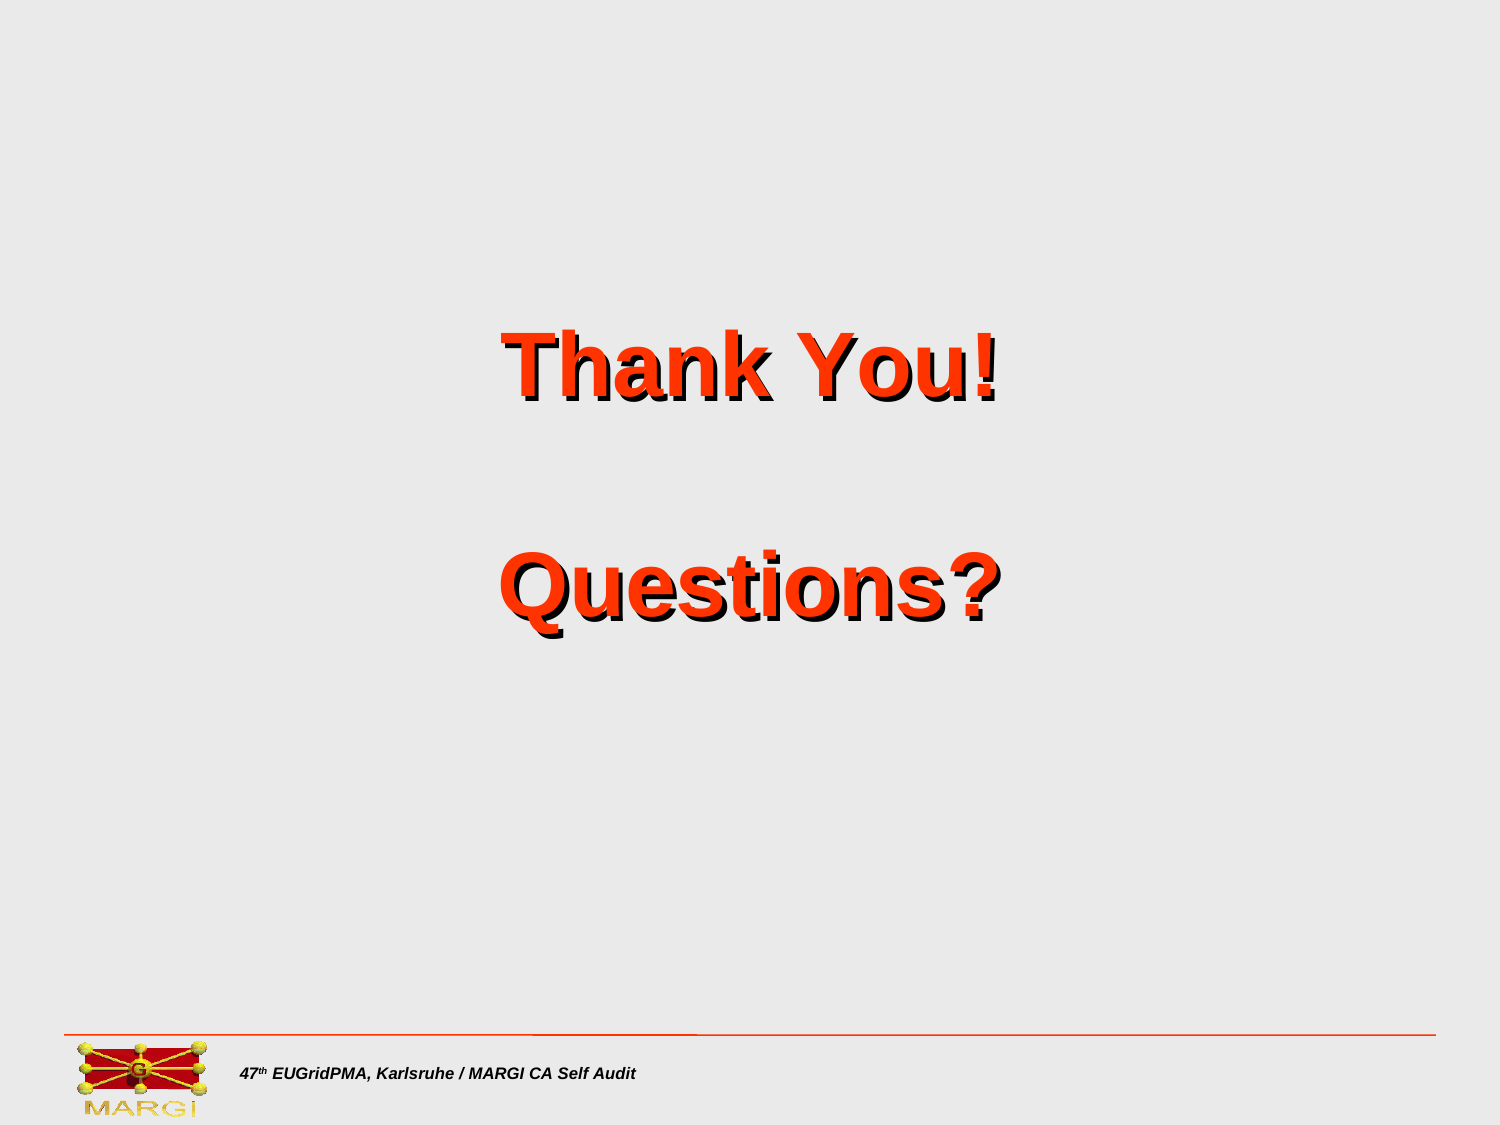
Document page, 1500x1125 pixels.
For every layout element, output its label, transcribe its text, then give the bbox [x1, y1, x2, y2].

picture [67, 1033, 219, 1123]
text_box Thank You! Questions? [112, 297, 1388, 643]
